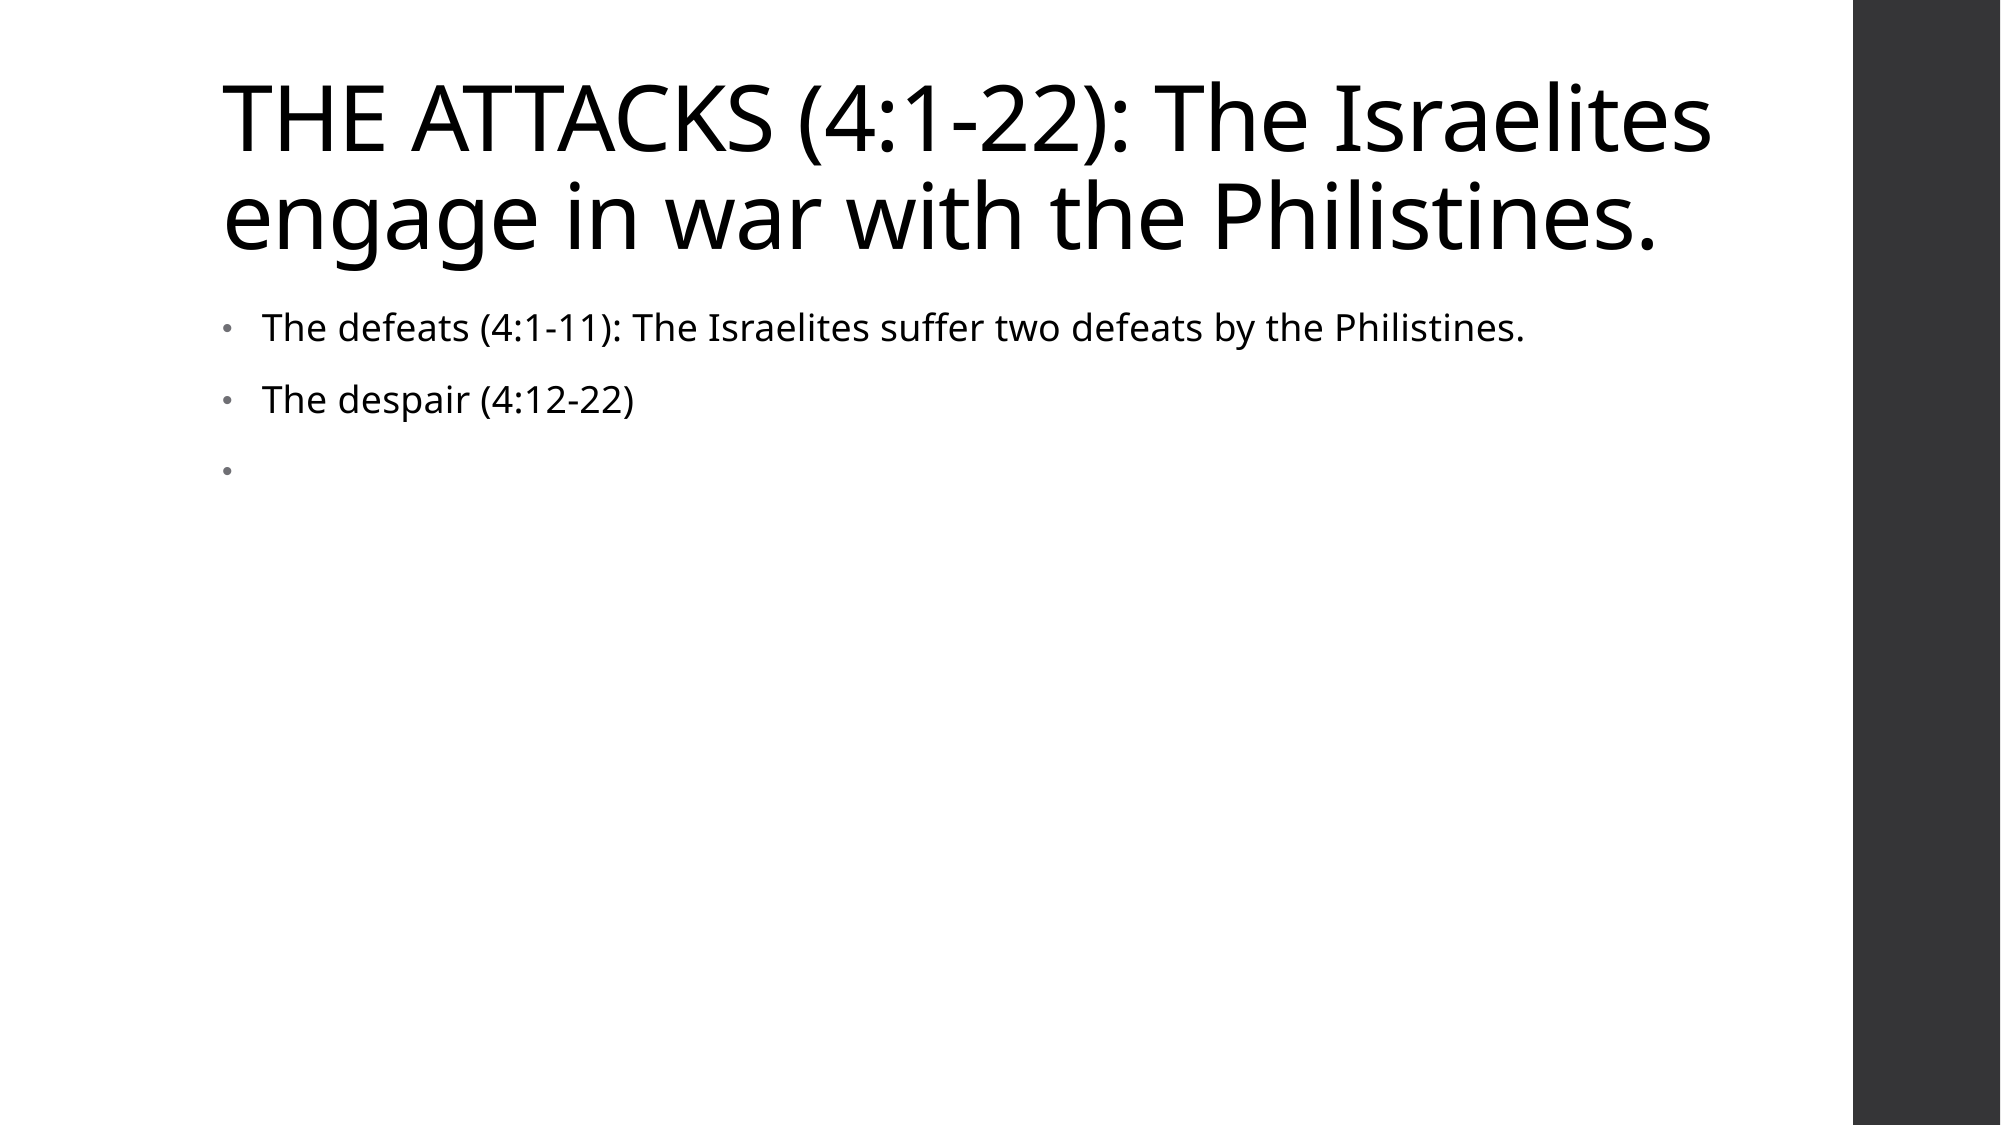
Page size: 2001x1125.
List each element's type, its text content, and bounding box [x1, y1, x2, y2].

title THE ATTACKS (4:1-22): The Israelites engage in war with the Philistines. [206, 60, 1797, 278]
list The defeats (4:1-11): The Israelites suffer two defeats by the Philistines. The despair (4:12-22) [206, 299, 1617, 1014]
